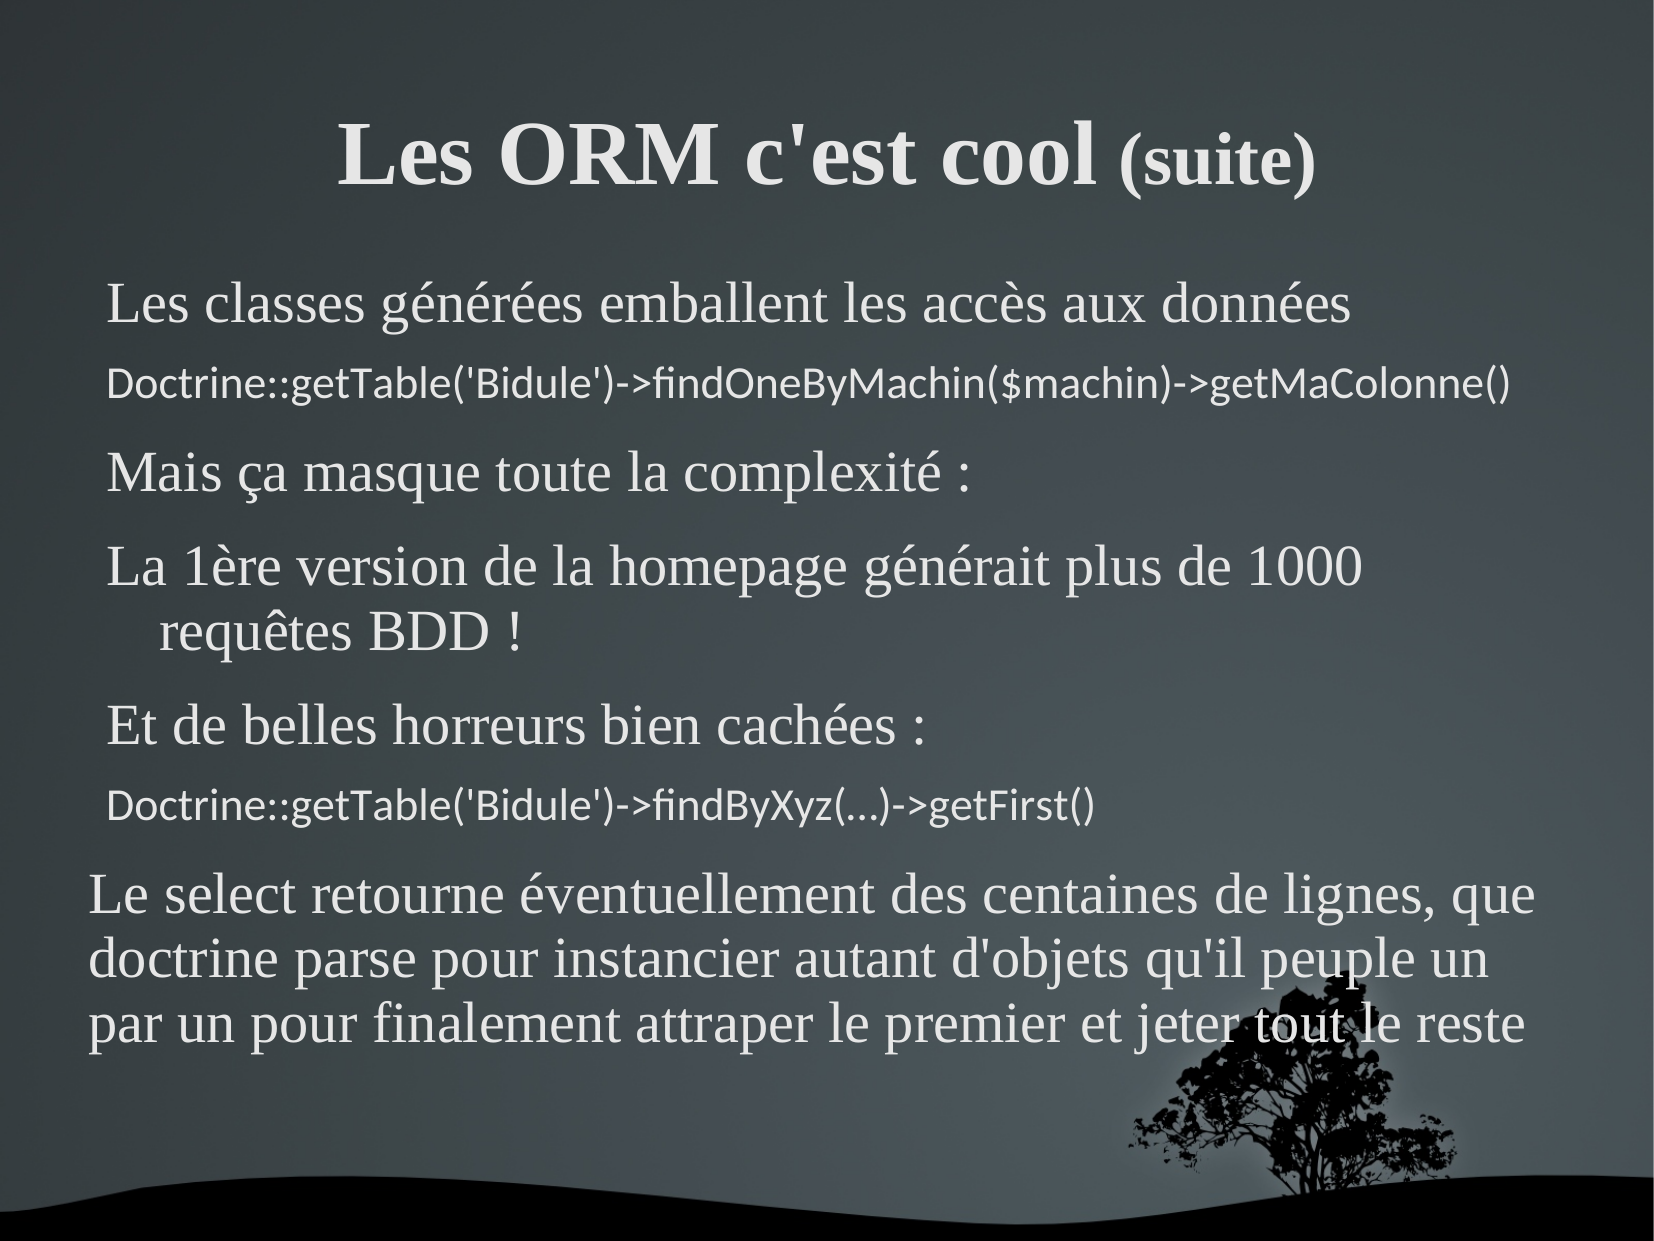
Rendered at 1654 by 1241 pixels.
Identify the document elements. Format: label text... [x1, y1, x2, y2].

title Les ORM c'est cool (suite) [121, 49, 1534, 257]
list Les classes générées emballent les accès aux données Doctrine::getTable('Bidule')->findOneByMachin($machin)->getMaColonne() Mais ça masque toute la complexité : La 1ère version de la homepage générait plus de 1000 requêtes BDD ! Et de belles horreurs bien cachées : Doctrine::getTable('Bidule')->findByXyz(…)->getFirst() Le select retourne éventuellement des centaines de lignes, que doctrine parse pour instancier autant d'objets qu'il peuple un par un pour finalement attraper le premier et jeter tout le reste [88, 270, 1565, 1172]
picture [0, 0, 1654, 1241]
